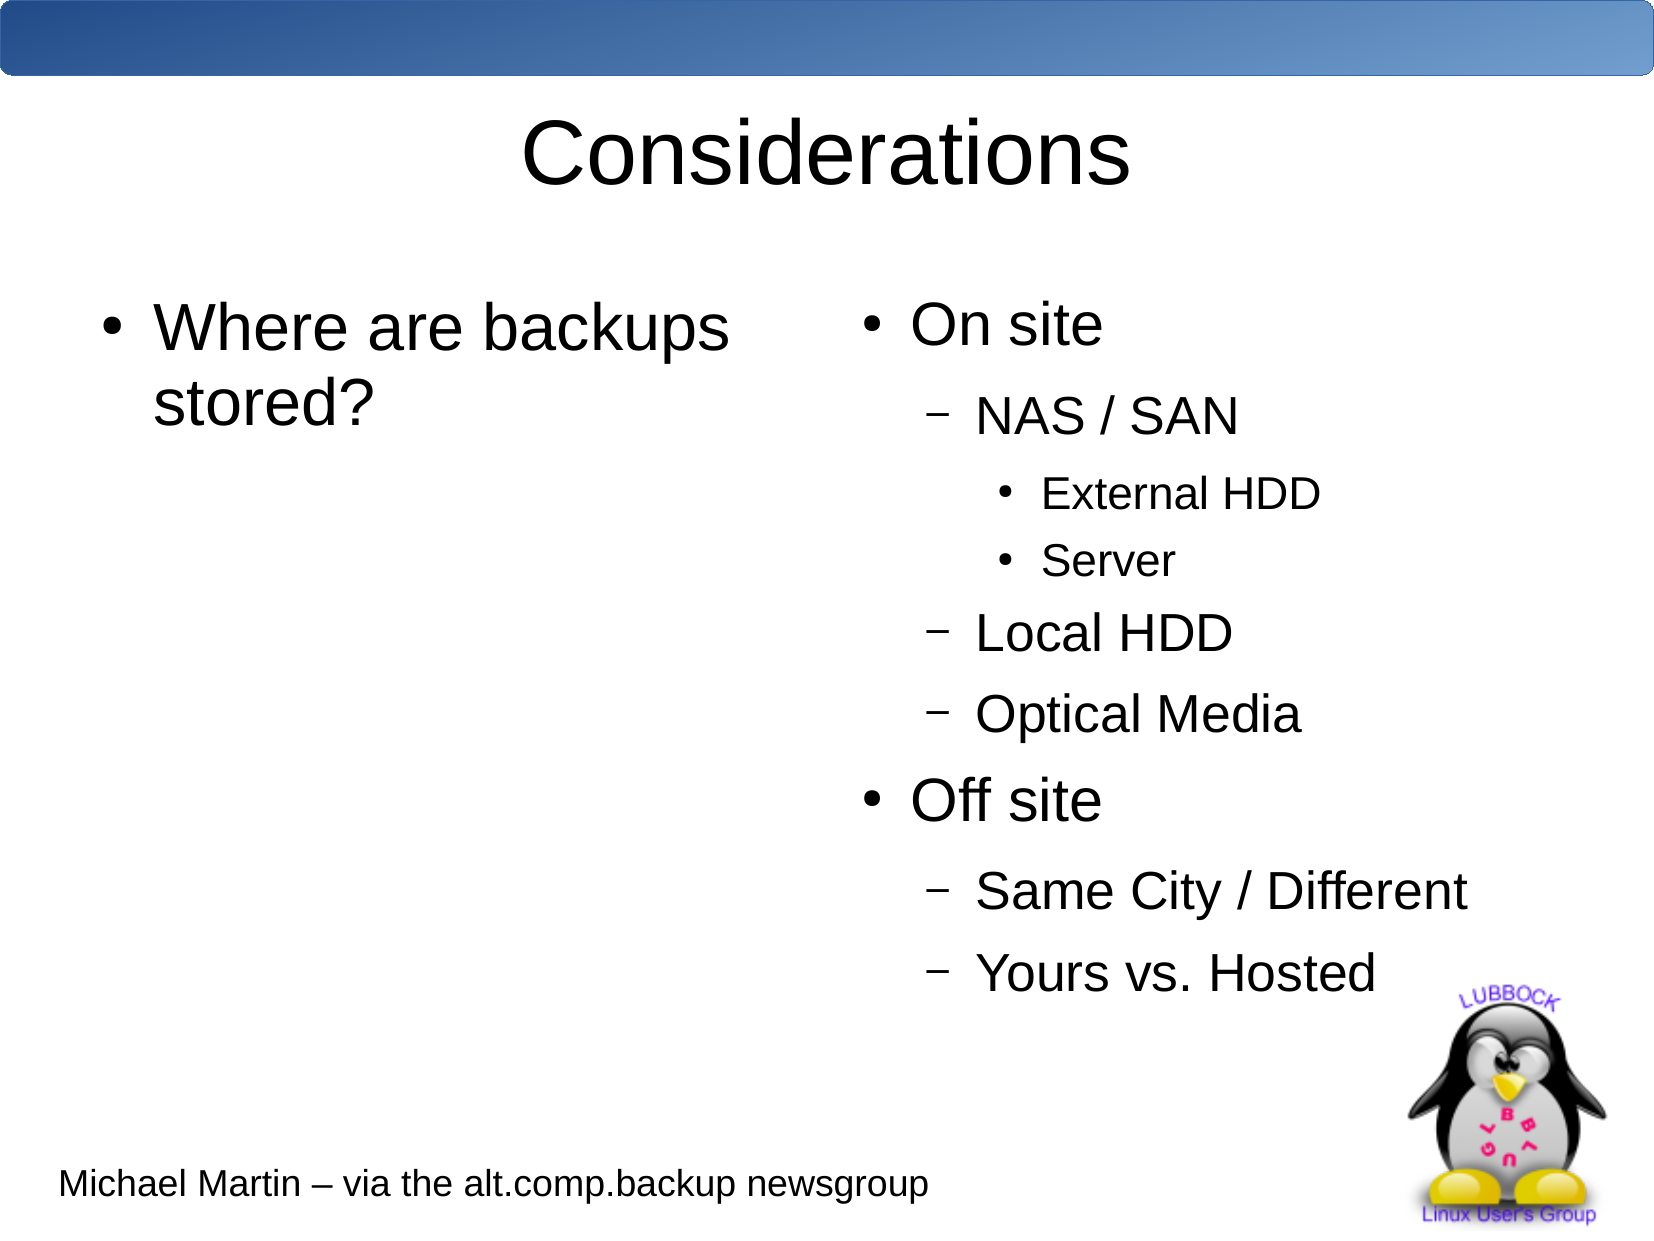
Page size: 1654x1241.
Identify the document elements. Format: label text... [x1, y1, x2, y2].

text_box [0, 0, 1654, 76]
list Where are backups stored? [82, 290, 809, 1010]
list On site NAS / SAN External HDD Server Local HDD Optical Media Off site Same City / Different Yours vs. Hosted [845, 290, 1572, 1010]
picture [1380, 974, 1636, 1231]
text_box Michael Martin – via the alt.comp.backup newsgroup [43, 1155, 1081, 1212]
title Considerations [82, 76, 1571, 257]
